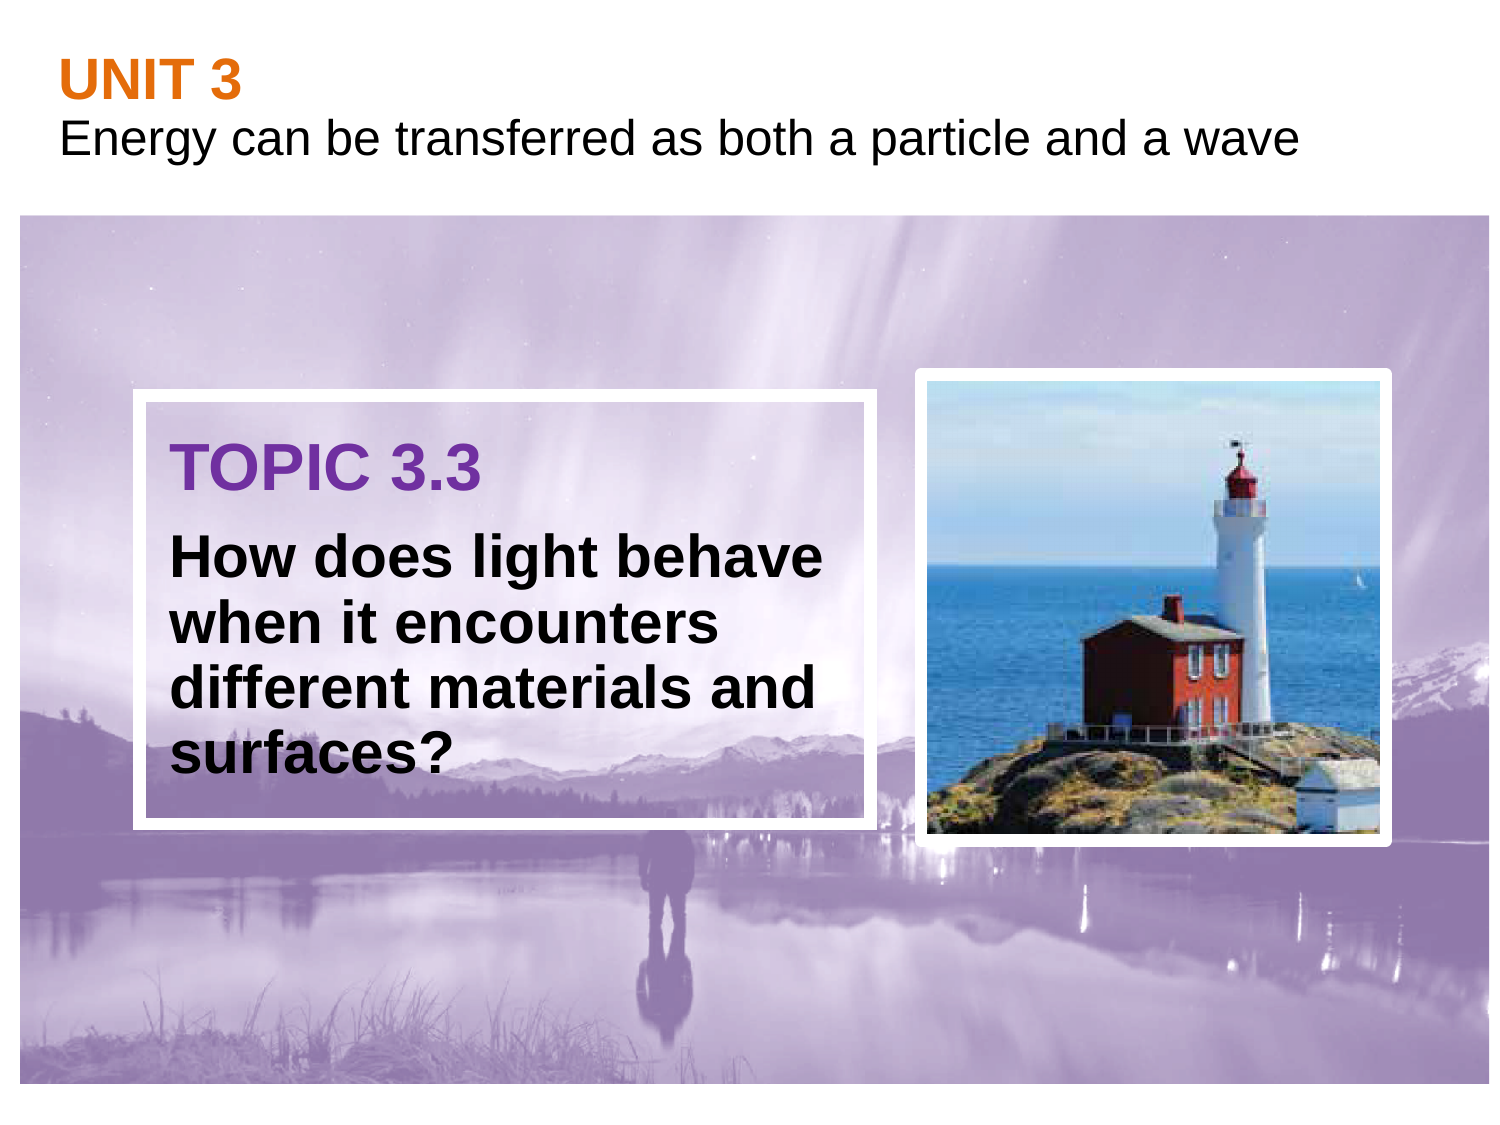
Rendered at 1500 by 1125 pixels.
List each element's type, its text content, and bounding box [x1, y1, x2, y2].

picture [20, 216, 1490, 1084]
title UNIT 3 Energy can be transferred as both a particle and a wave [0, 0, 1500, 216]
subtitle TOPIC 3.3 How does light behave when it encounters different materials and surfaces? [139, 395, 871, 825]
